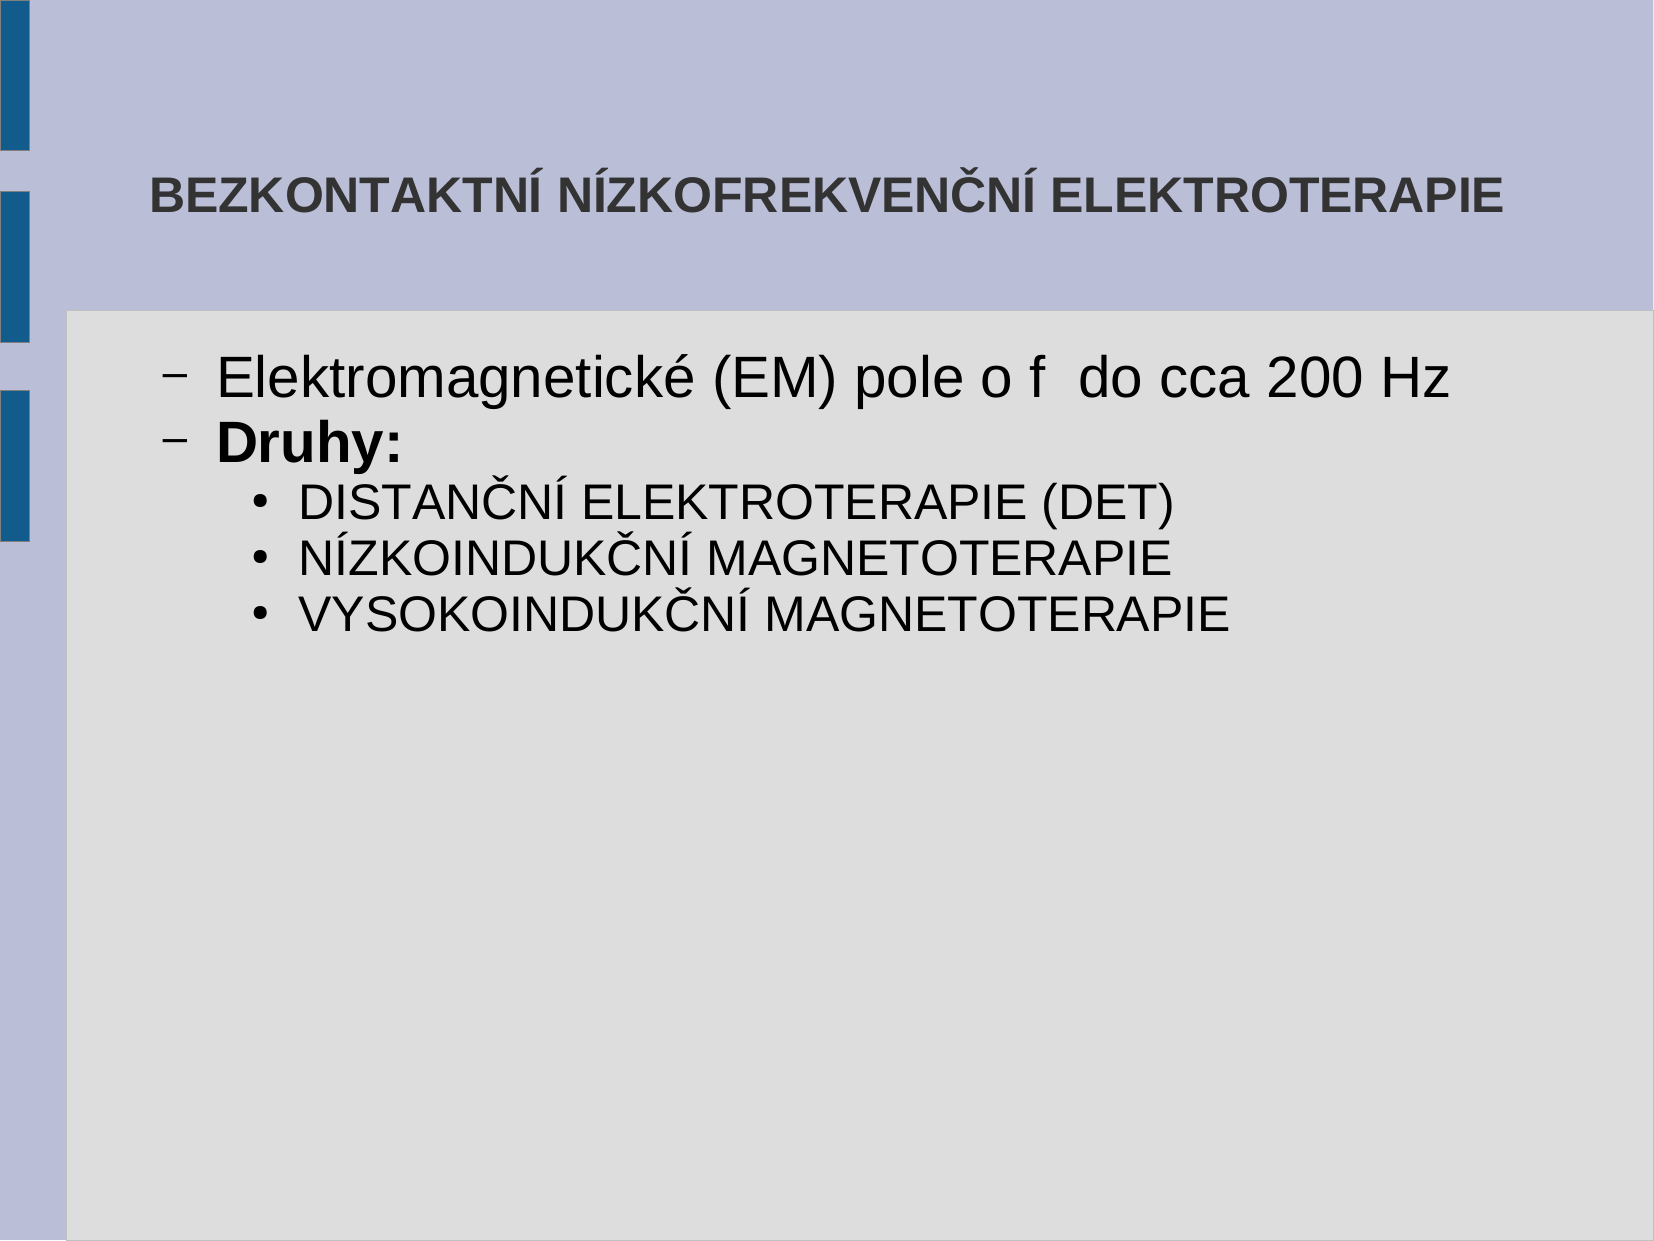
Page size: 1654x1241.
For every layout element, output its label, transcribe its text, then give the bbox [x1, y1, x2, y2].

list Elektromagnetické (EM) pole o f do cca 200 Hz Druhy: DISTANČNÍ ELEKTROTERAPIE (DET) NÍZKOINDUKČNÍ MAGNETOTERAPIE VYSOKOINDUKČNÍ MAGNETOTERAPIE [121, 344, 1534, 1127]
title BEZKONTAKTNÍ NÍZKOFREKVENČNÍ ELEKTROTERAPIE [121, 91, 1534, 299]
